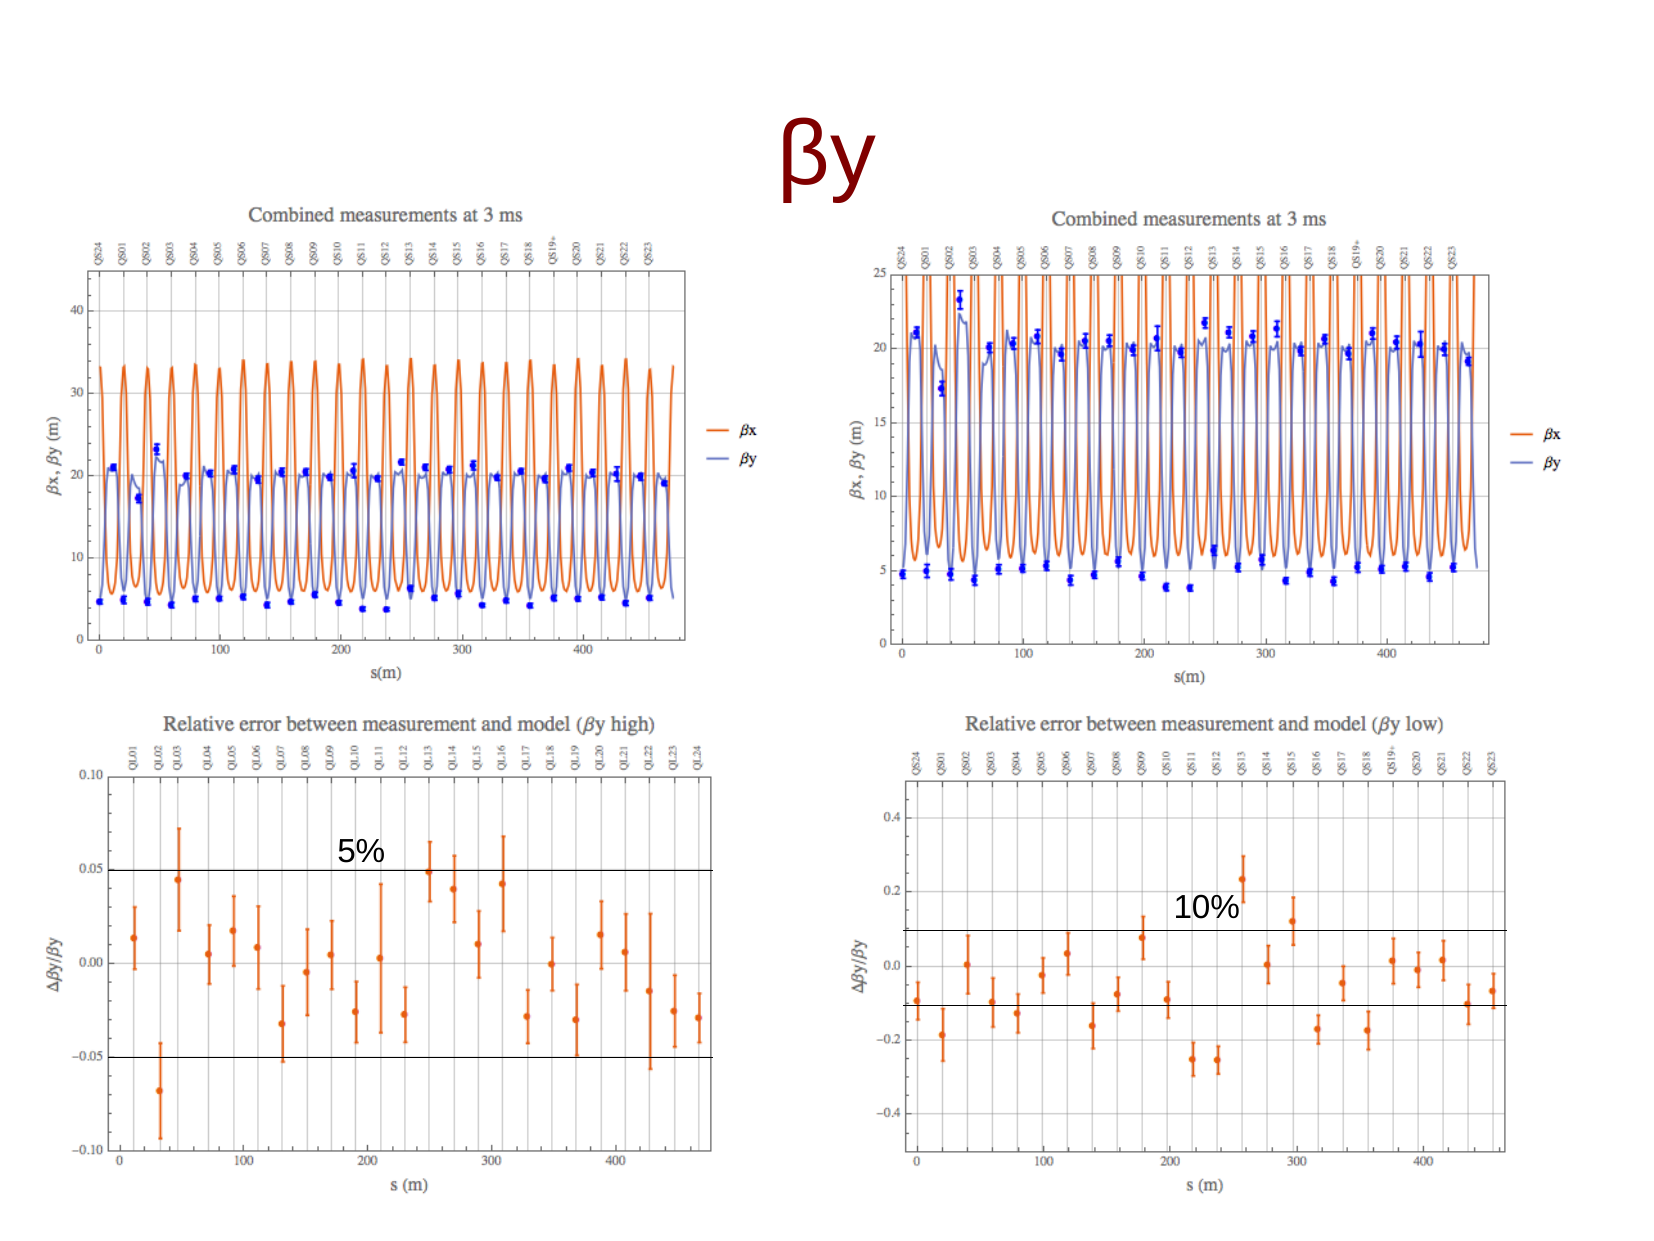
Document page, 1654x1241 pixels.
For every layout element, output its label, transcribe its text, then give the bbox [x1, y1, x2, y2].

picture [45, 205, 764, 686]
picture [45, 715, 713, 1196]
picture [850, 715, 1507, 1196]
picture [848, 209, 1568, 691]
text_box 5% [322, 825, 454, 889]
text_box 10% [1158, 881, 1291, 934]
title βy [82, 49, 1571, 257]
